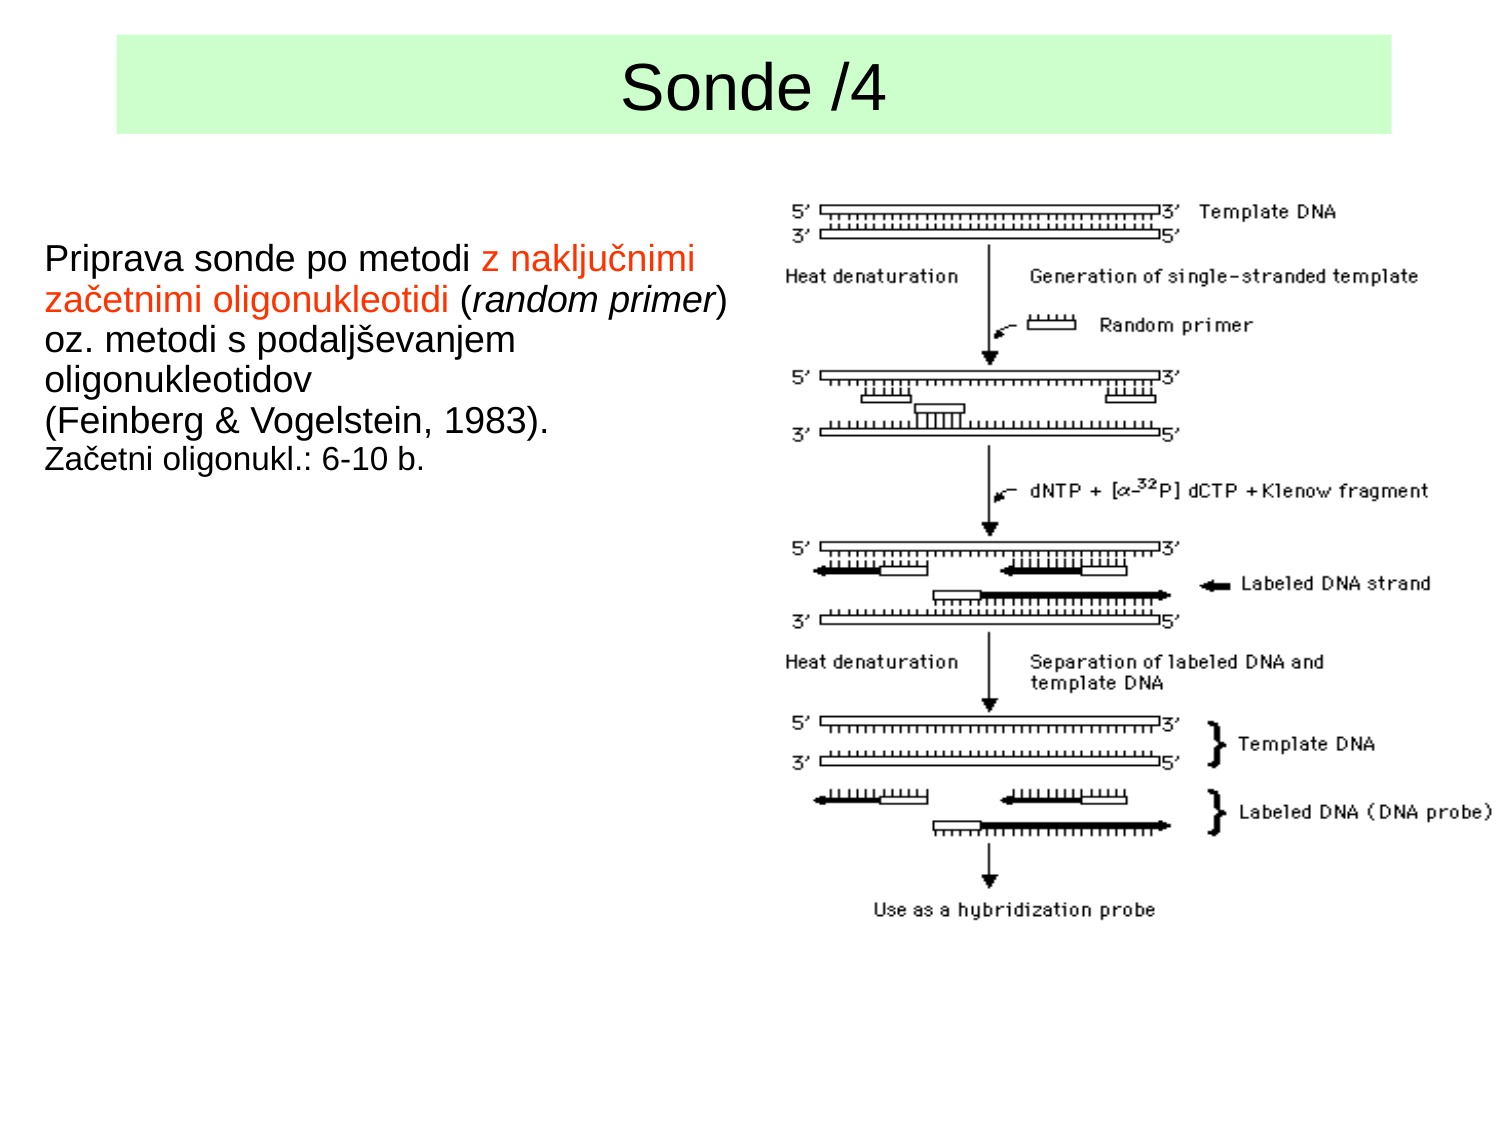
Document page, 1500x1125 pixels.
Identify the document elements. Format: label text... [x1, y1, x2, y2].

picture [781, 196, 1500, 929]
list Priprava sonde po metodi z naključnimi začetnimi oligonukleotidi (random primer) oz. metodi s podaljševanjem oligonukleotidov (Feinberg & Vogelstein, 1983). Začetni oligonukl.: 6-10 b. [29, 231, 776, 488]
title Sonde /4 [116, 34, 1392, 134]
